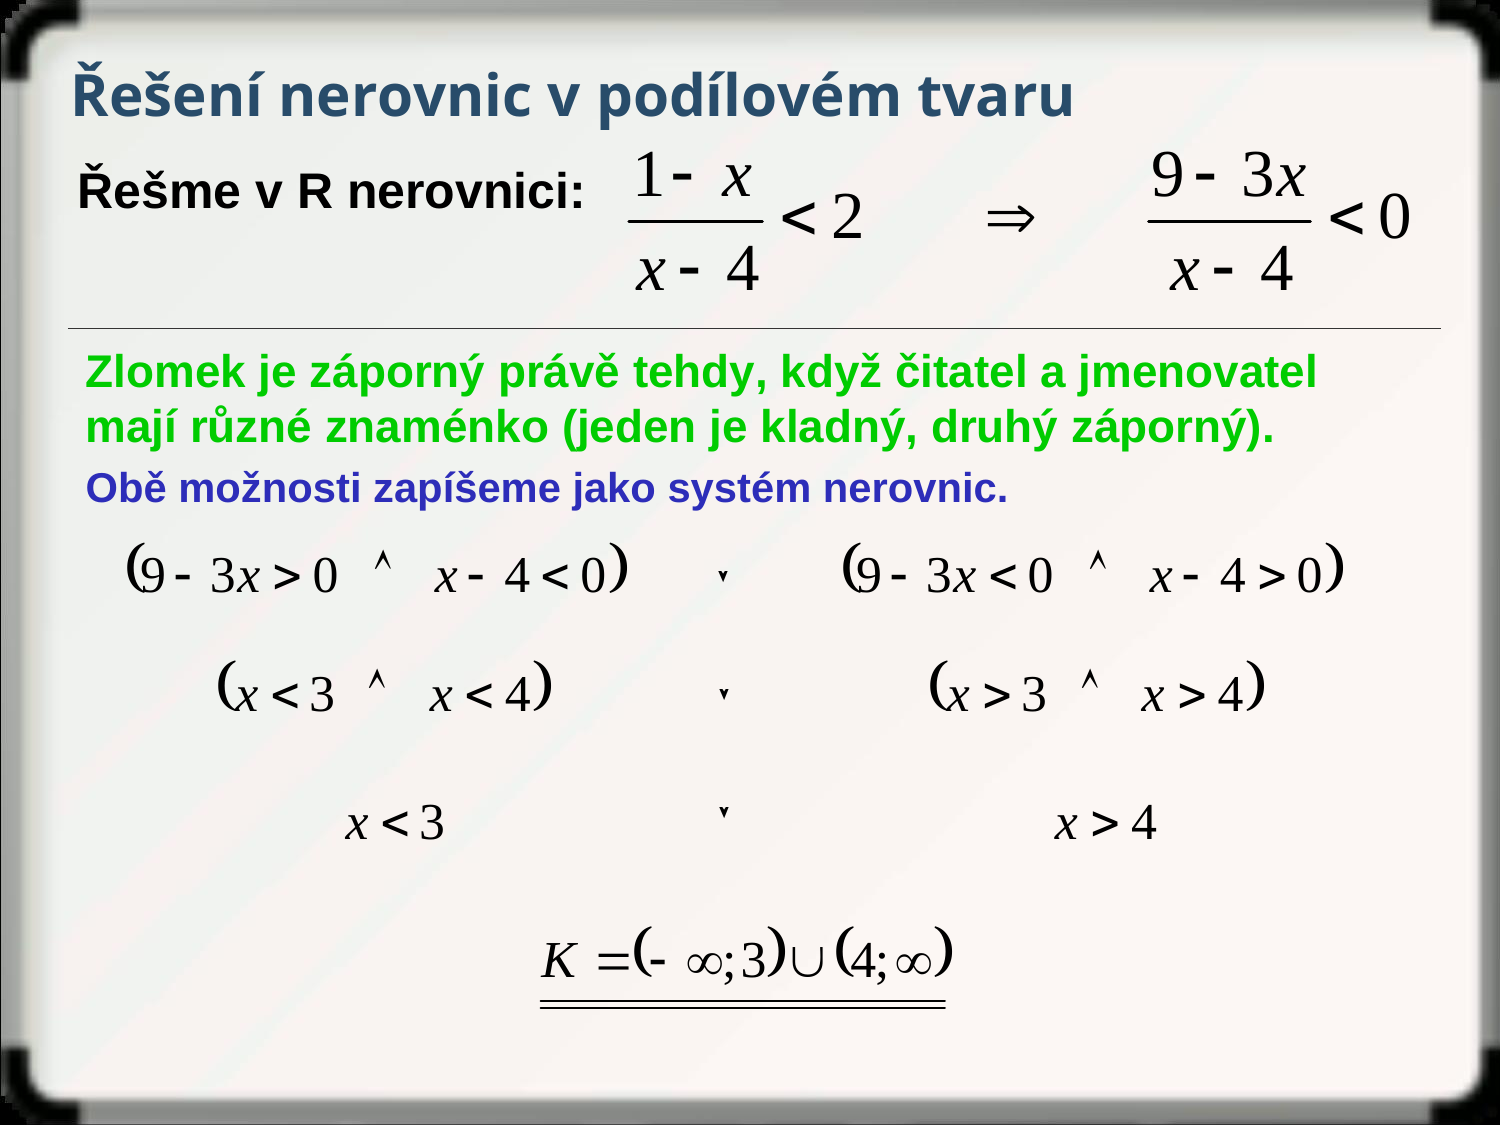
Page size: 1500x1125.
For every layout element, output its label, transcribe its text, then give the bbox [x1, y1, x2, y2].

chart [834, 540, 1345, 615]
text_box Řešme v R nerovnici: [63, 141, 617, 237]
chart [617, 132, 1422, 306]
chart [335, 791, 452, 853]
chart [708, 807, 756, 850]
chart [707, 571, 756, 615]
chart [1044, 791, 1166, 853]
chart [921, 659, 1267, 733]
text_box Obě možnosti zapíšeme jako systém nerovnic. [70, 438, 1422, 534]
text_box Zlomek je záporný právě tehdy, když čitatel a jmenovatel mají různé znaménko (jeden je kladný, druhý záporný). [70, 349, 1422, 438]
chart [532, 925, 956, 1021]
chart [209, 659, 556, 733]
picture [0, 0, 1500, 1125]
text_box Řešení nerovnic v podílovém tvaru [55, 54, 1391, 149]
chart [708, 689, 756, 733]
chart [118, 540, 629, 615]
